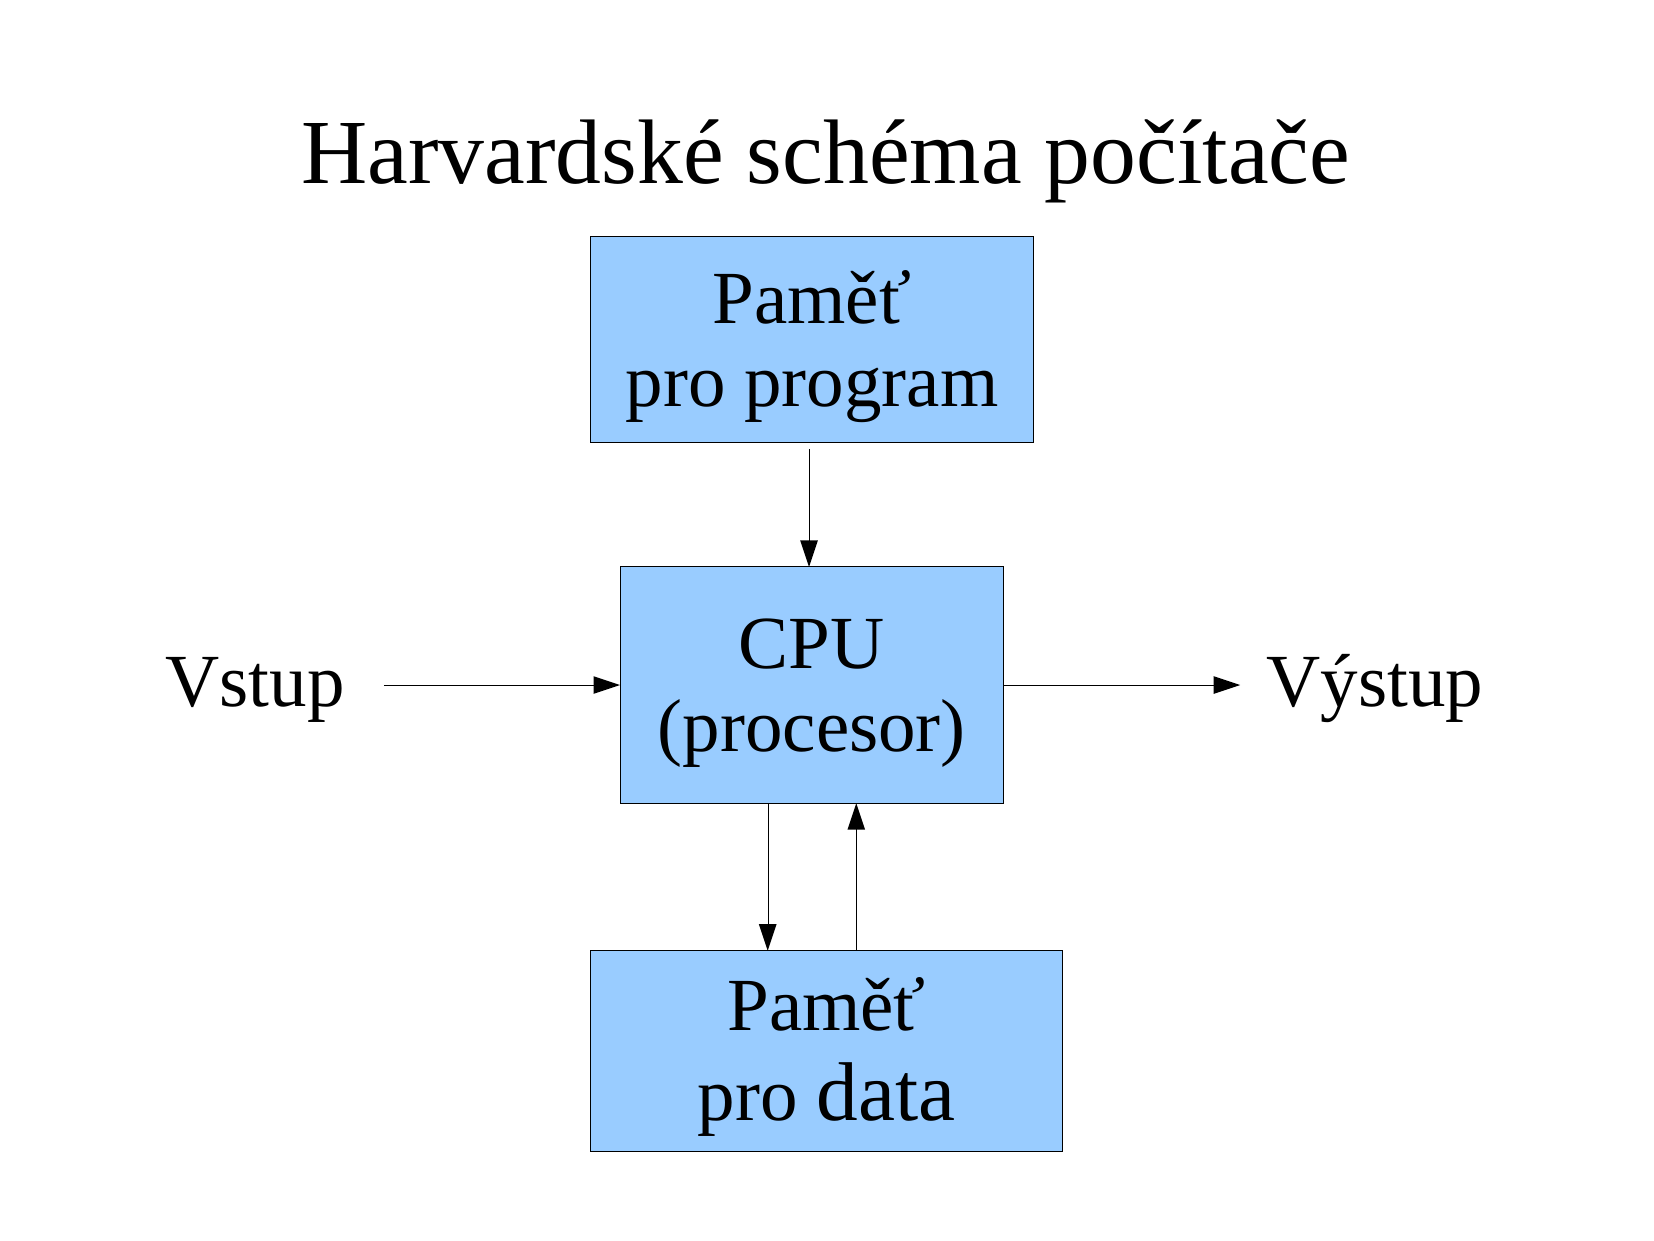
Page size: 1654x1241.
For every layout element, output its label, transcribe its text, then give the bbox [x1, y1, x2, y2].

text_box Výstup [1251, 631, 1499, 730]
title Harvardské schéma počítače [82, 56, 1571, 250]
text_box Paměť pro data [590, 950, 1063, 1152]
text_box Vstup [150, 631, 360, 730]
text_box CPU (procesor) [620, 566, 1004, 804]
text_box Paměť pro program [590, 236, 1034, 443]
